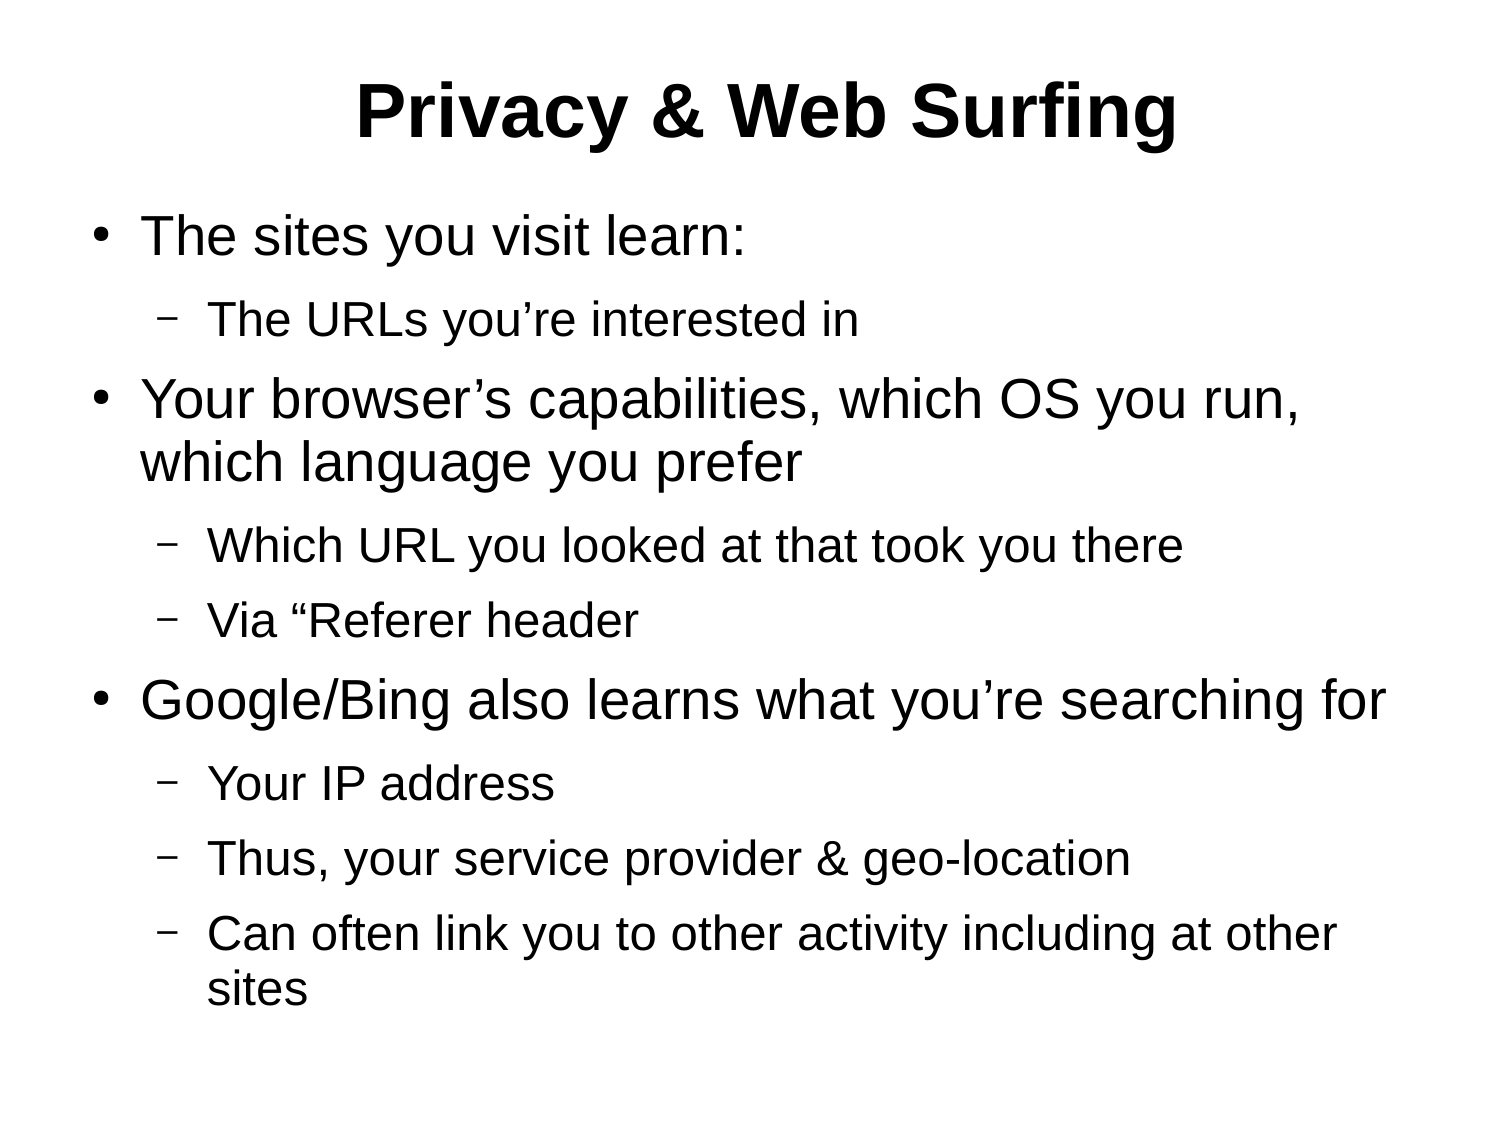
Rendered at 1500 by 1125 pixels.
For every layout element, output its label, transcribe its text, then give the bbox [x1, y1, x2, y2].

title Privacy & Web Surfing [75, 44, 1425, 177]
list The sites you visit learn: The URLs you’re interested in Your browser’s capabilities, which OS you run, which language you prefer Which URL you looked at that took you there Via “Referer header Google/Bing also learns what you’re searching for Your IP address Thus, your service provider & geo-location Can often link you to other activity including at other sites [75, 204, 1395, 1075]
